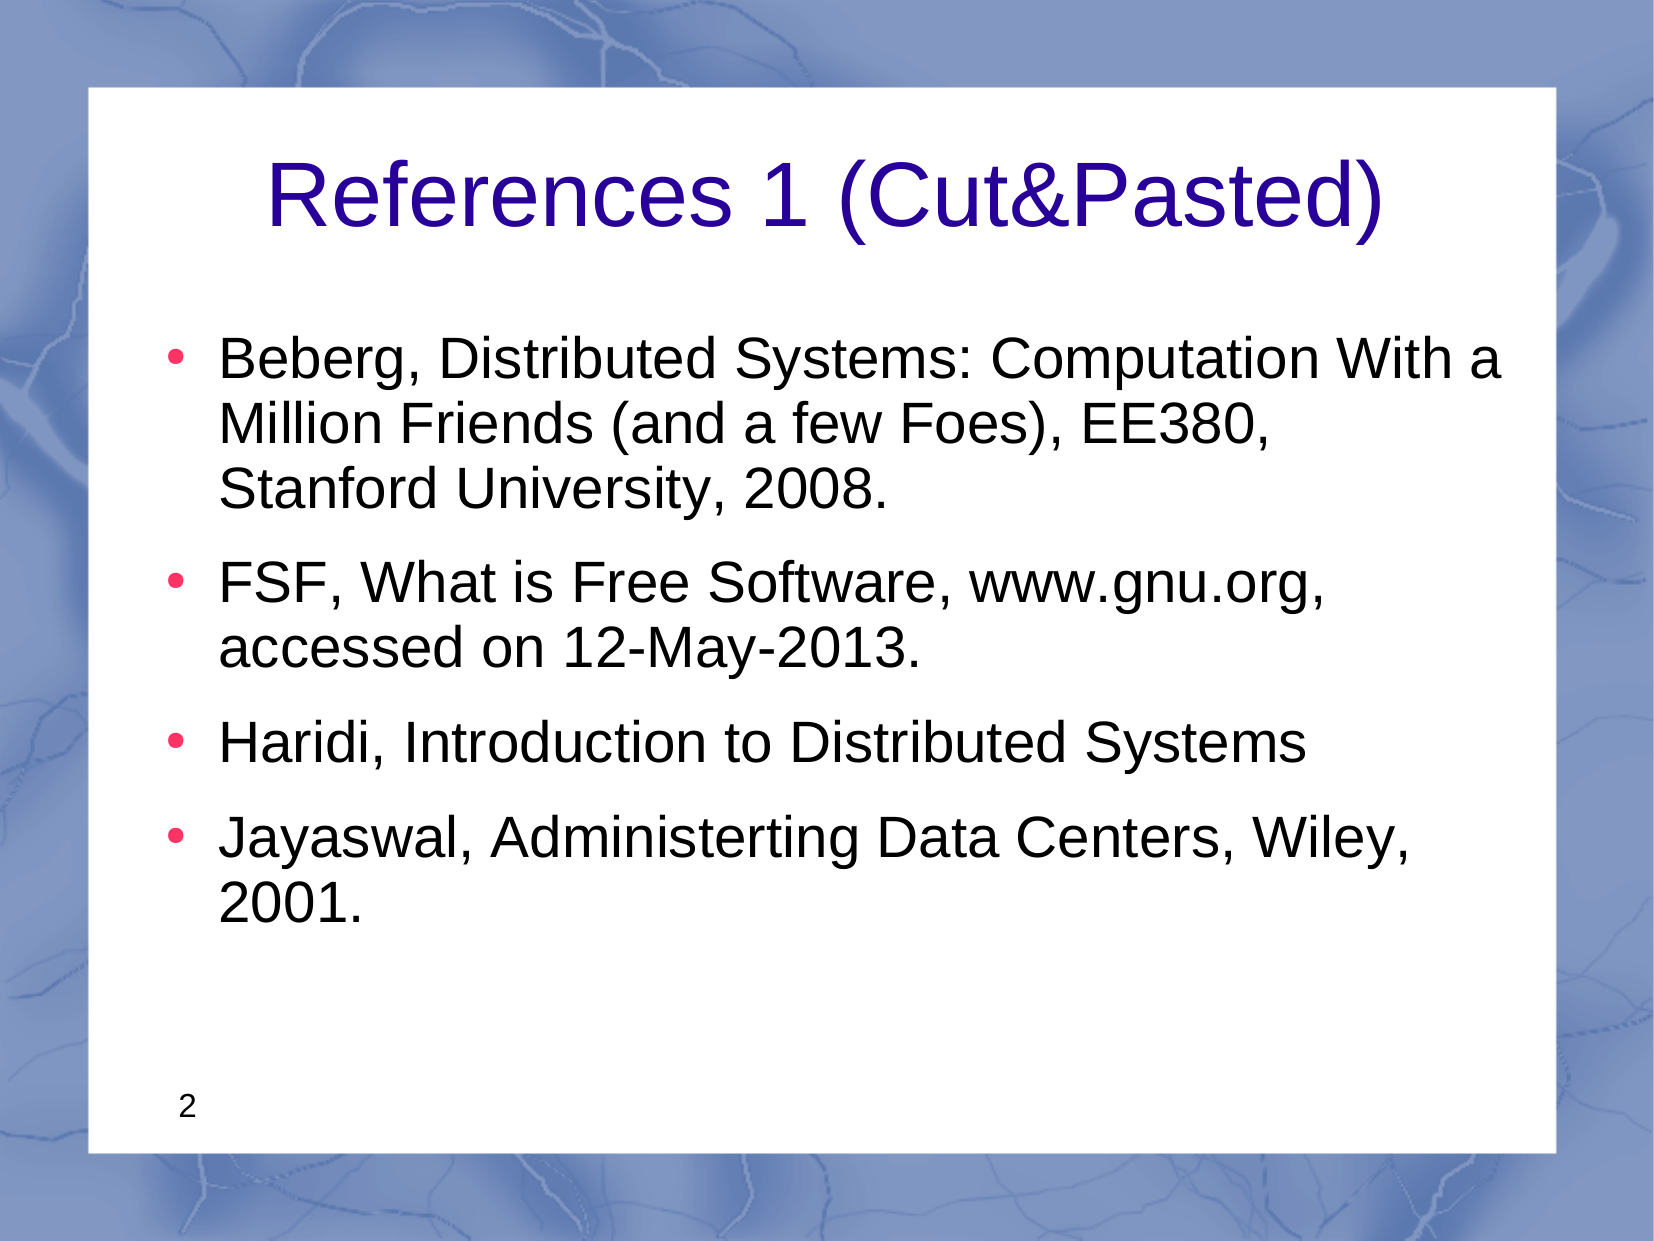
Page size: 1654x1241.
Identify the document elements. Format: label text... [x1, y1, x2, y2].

title References 1 (Cut&Pasted) [118, 90, 1536, 298]
list Beberg, Distributed Systems: Computation With a Million Friends (and a few Foes), EE380, Stanford University, 2008. FSF, What is Free Software, www.gnu.org, accessed on 12-May-2013. Haridi, Introduction to Distributed Systems Jayaswal, Administerting Data Centers, Wiley, 2001. [147, 325, 1506, 1045]
picture [0, 0, 1654, 1241]
